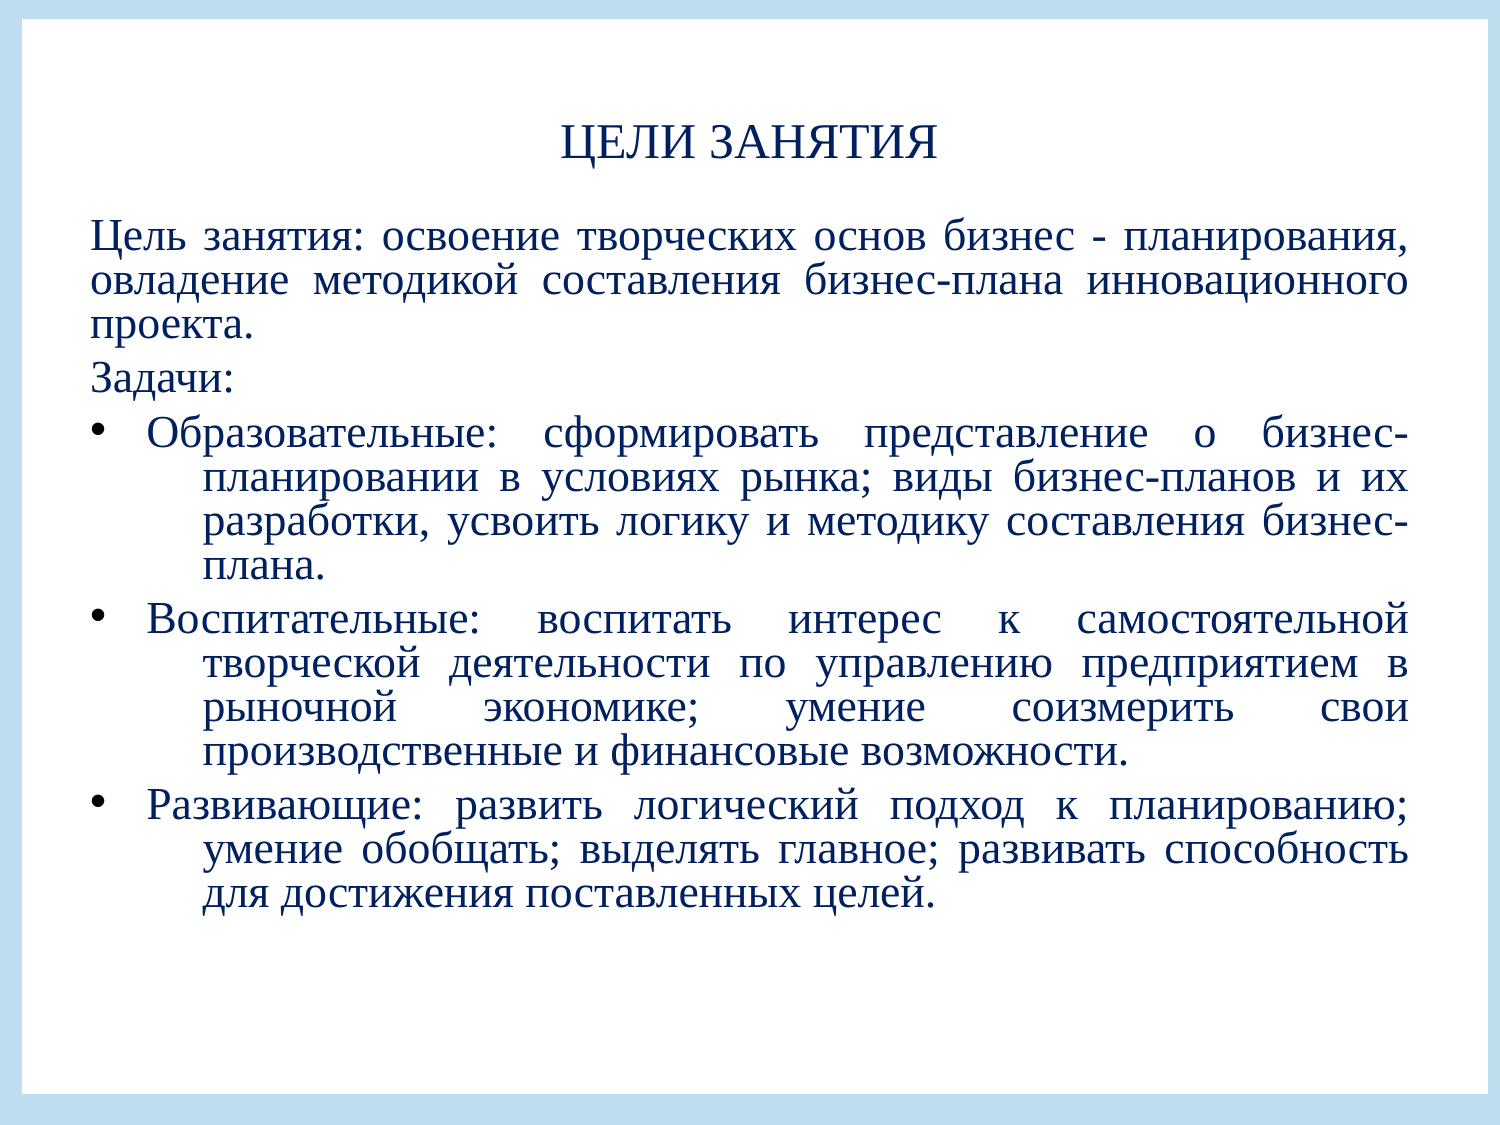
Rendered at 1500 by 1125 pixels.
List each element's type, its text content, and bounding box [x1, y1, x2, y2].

list Цель занятия: освоение творческих основ бизнес - планирования, овладение методикой составления бизнес-плана инновационного проекта. Задачи: Образовательные: сформировать представление о бизнес-планировании в условиях рынка; виды бизнес-планов и их разработки, усвоить логику и методику составления бизнес-плана. Воспитательные: воспитать интерес к самостоятельной творческой деятельности по управлению предприятием в рыночной экономике; умение соизмерить свои производственные и финансовые возможности. Развивающие: развить логический подход к планированию; умение обобщать; выделять главное; развивать способность для достижения поставленных целей. [75, 208, 1426, 1005]
picture [22, 19, 1488, 1095]
title ЦЕЛИ ЗАНЯТИЯ [75, 45, 1426, 208]
